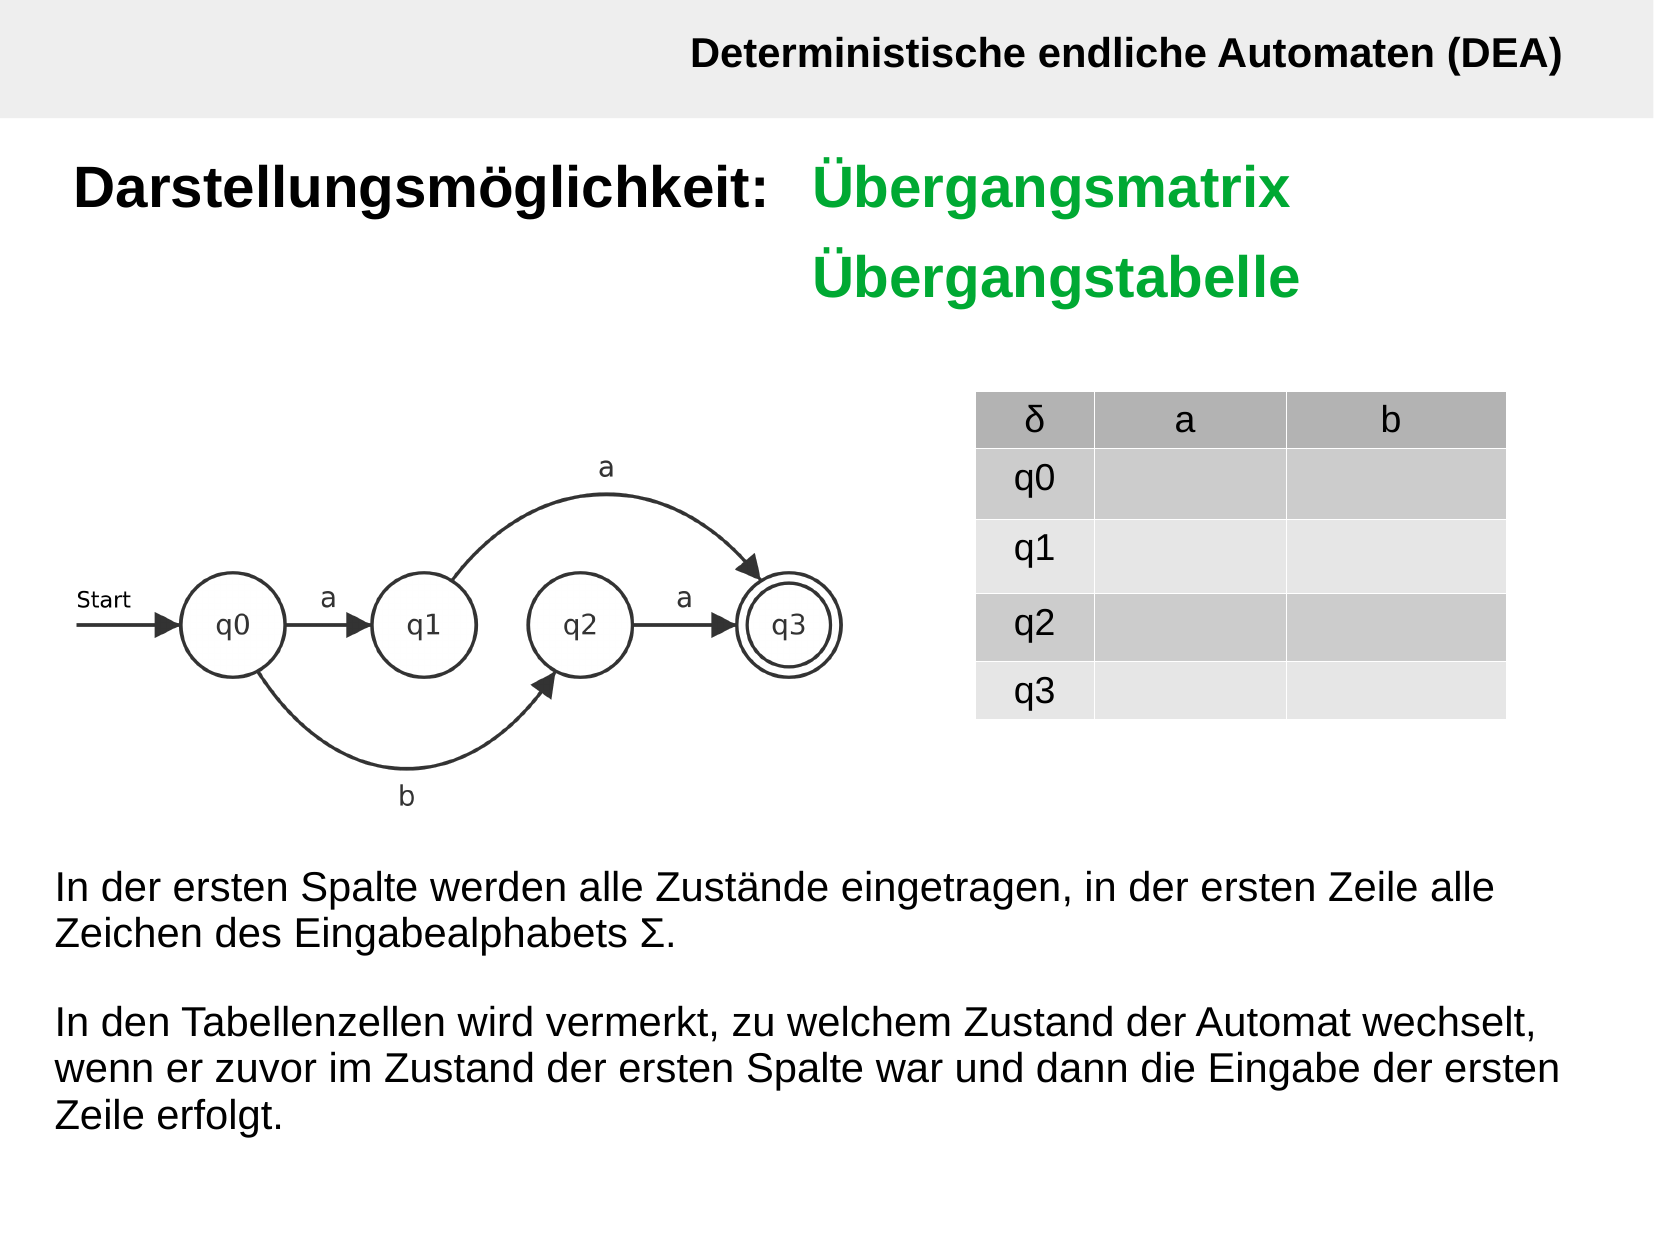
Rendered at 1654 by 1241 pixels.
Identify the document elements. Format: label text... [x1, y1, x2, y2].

table_cell q1 [976, 520, 1094, 593]
table_cell q2 [976, 594, 1094, 661]
text_box Darstellungsmöglichkeit: Übergangsmatrix Übergangstabelle [59, 147, 1354, 318]
table_cell q3 [976, 662, 1094, 719]
table_cell [1287, 449, 1506, 519]
text_box In der ersten Spalte werden alle Zustände eingetragen, in der ersten Zeile alle Zeichen des Eingabealphabets Σ. In den Tabellenzellen wird vermerkt, zu welchem Zustand der Automat wechselt, wenn er zuvor im Zustand der ersten Spalte war und dann die Eingabe der ersten Zeile erfolgt. [39, 856, 1595, 1146]
table_cell [1095, 449, 1286, 519]
table_header δ [976, 392, 1094, 448]
table_cell [1095, 662, 1286, 719]
table_cell [1287, 520, 1506, 593]
table_header b [1287, 392, 1506, 448]
table_header a [1095, 392, 1286, 448]
text_box [0, 0, 1654, 119]
table_cell [1287, 662, 1506, 719]
table_cell [1095, 594, 1286, 661]
table_cell q0 [976, 449, 1094, 519]
table_cell [1095, 520, 1286, 593]
table_cell [1287, 594, 1506, 661]
picture [59, 416, 945, 856]
text_box Deterministische endliche Automaten (DEA) [675, 22, 1625, 89]
